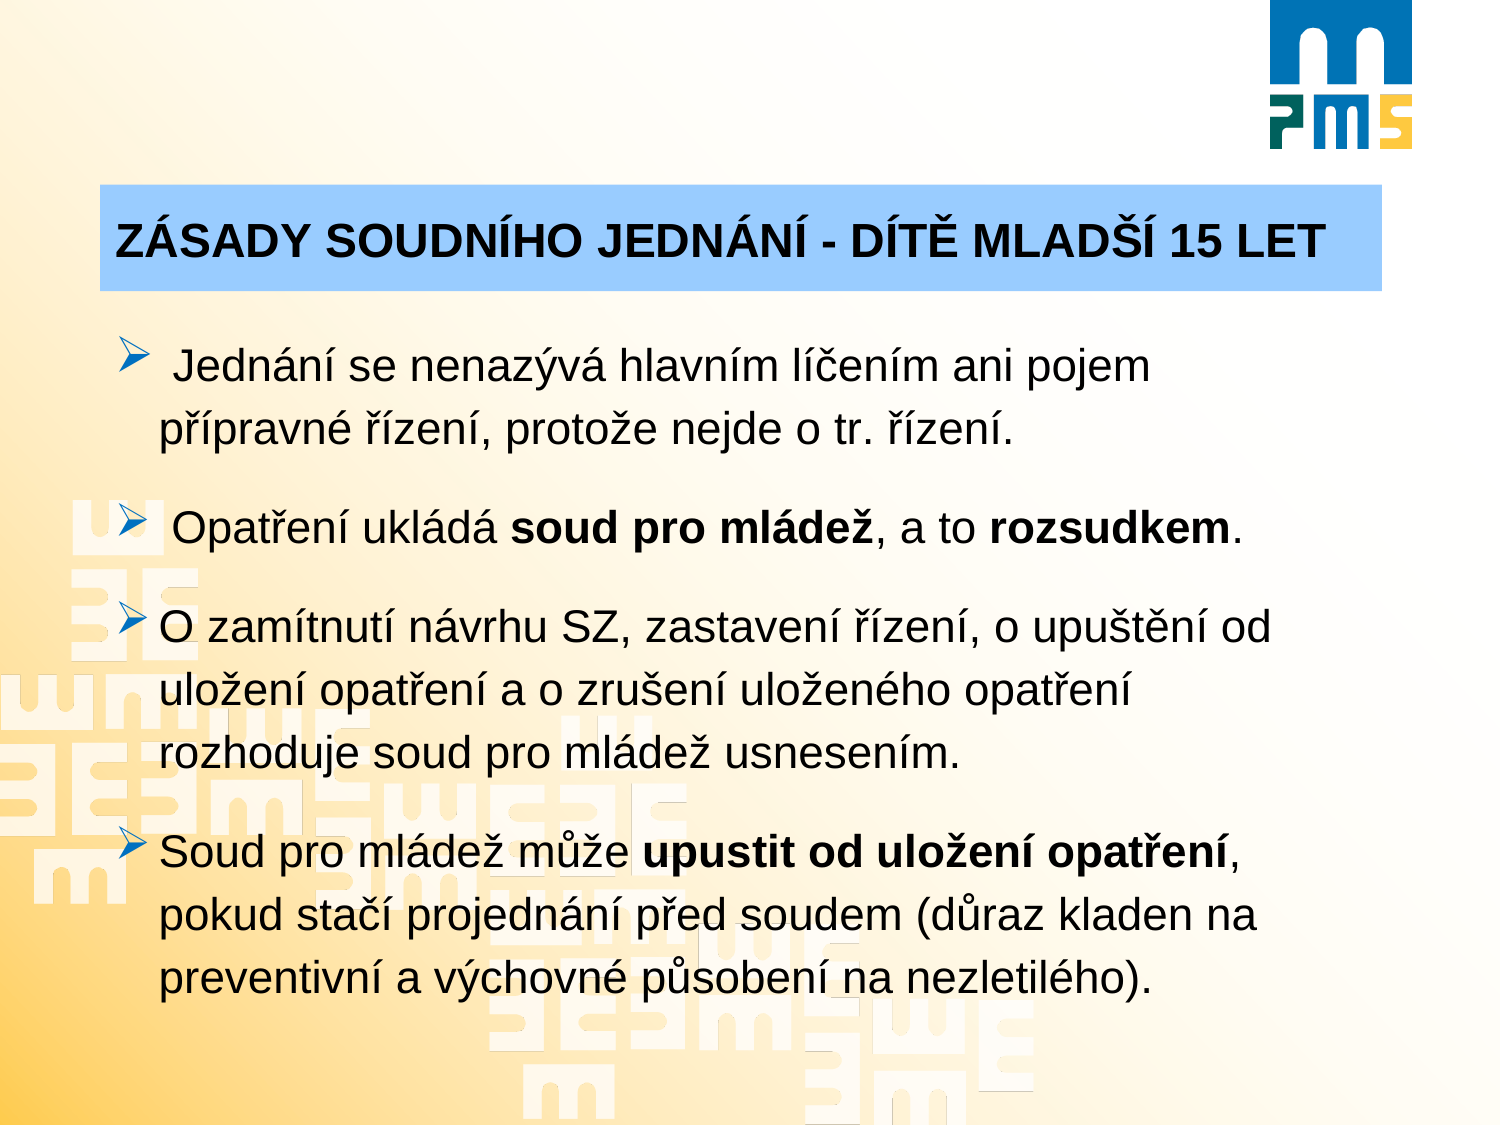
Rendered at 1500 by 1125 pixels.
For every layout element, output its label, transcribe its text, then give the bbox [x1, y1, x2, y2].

text_box Jednání se nenazývá hlavním líčením ani pojem přípravné řízení, protože nejde o tr. řízení. Opatření ukládá soud pro mládež, a to rozsudkem. O zamítnutí návrhu SZ, zastavení řízení, o upuštění od uložení opatření a o zrušení uloženého opatření rozhoduje soud pro mládež usnesením. Soud pro mládež může upustit od uložení opatření, pokud stačí projednání před soudem (důraz kladen na preventivní a výchovné působení na nezletilého). [100, 314, 1341, 1024]
picture [0, 0, 1500, 1125]
title ZÁSADY SOUDNÍHO JEDNÁNÍ - DÍTĚ MLADŠÍ 15 LET [100, 184, 1382, 292]
